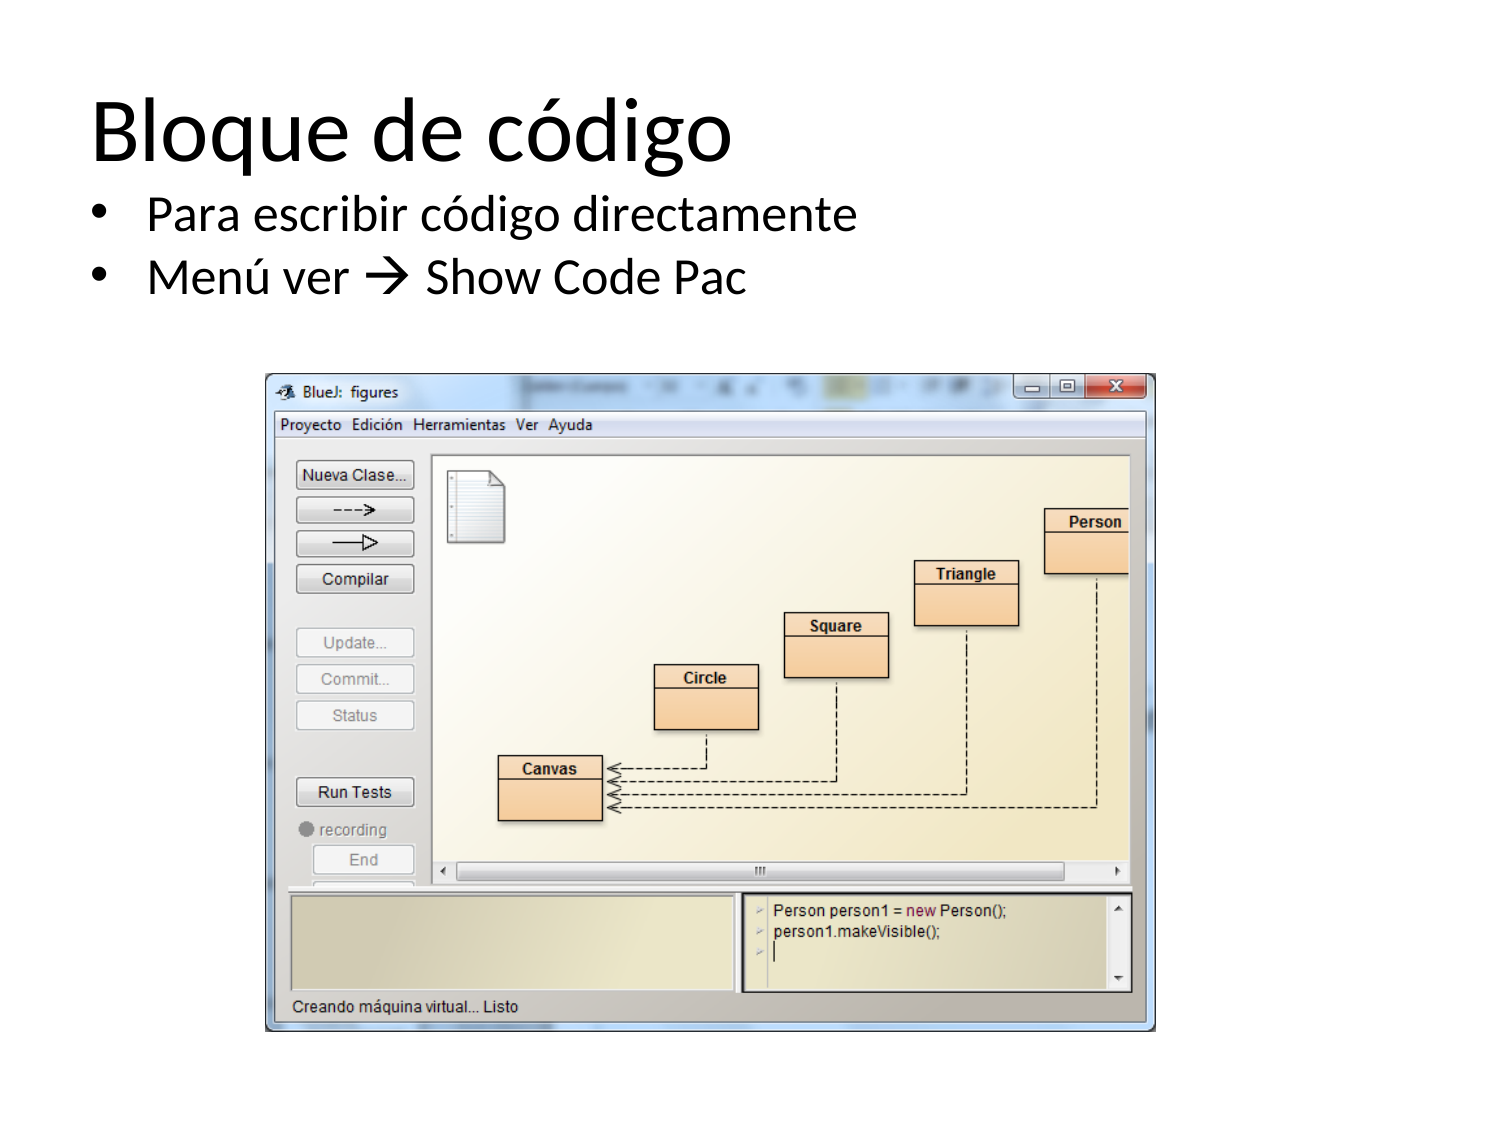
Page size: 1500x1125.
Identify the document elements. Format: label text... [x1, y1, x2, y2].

list Para escribir código directamente Menú ver  Show Code Pac [75, 184, 1426, 315]
picture [265, 373, 1156, 1032]
title Bloque de código [75, 30, 1426, 184]
